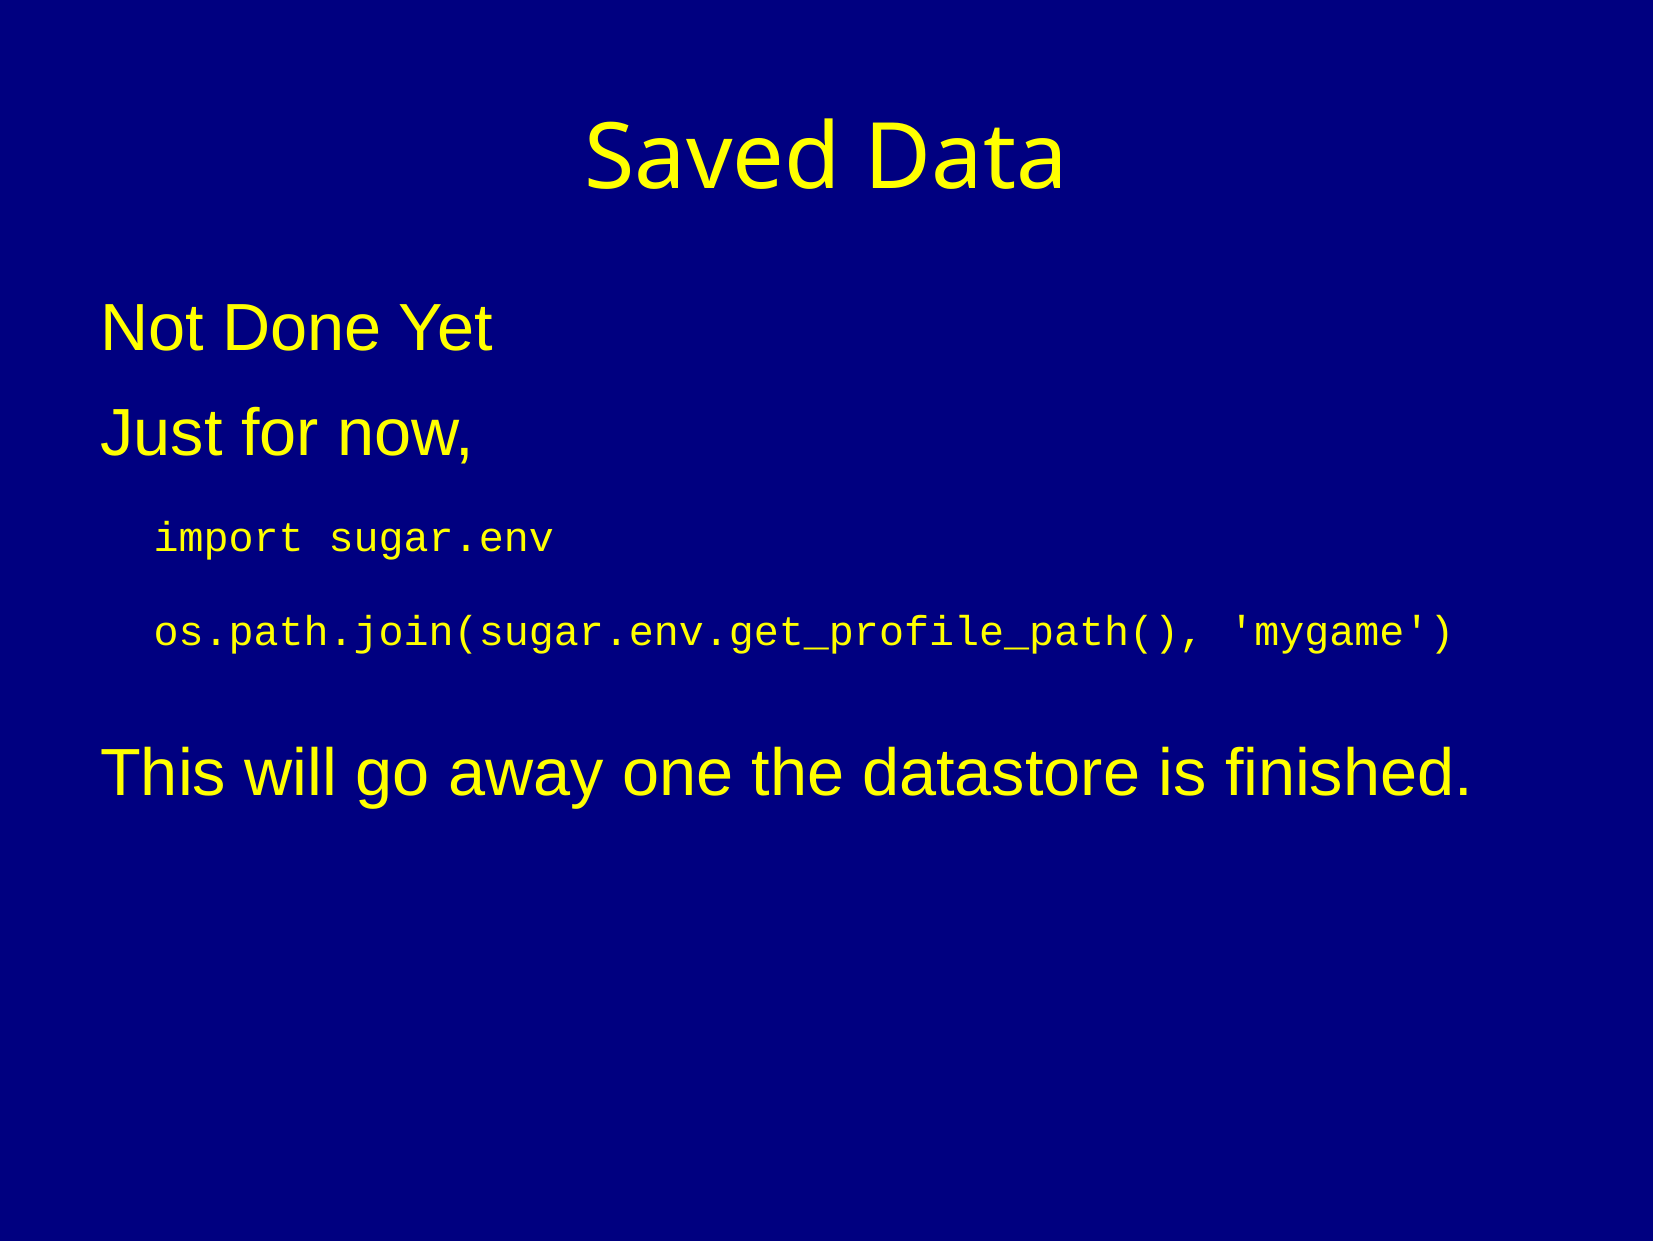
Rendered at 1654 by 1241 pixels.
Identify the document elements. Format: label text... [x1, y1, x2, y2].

title Saved Data [82, 49, 1571, 257]
list Not Done Yet Just for now, import sugar.env os.path.join(sugar.env.get_profile_path(), 'mygame') This will go away one the datastore is finished. [82, 290, 1571, 1095]
